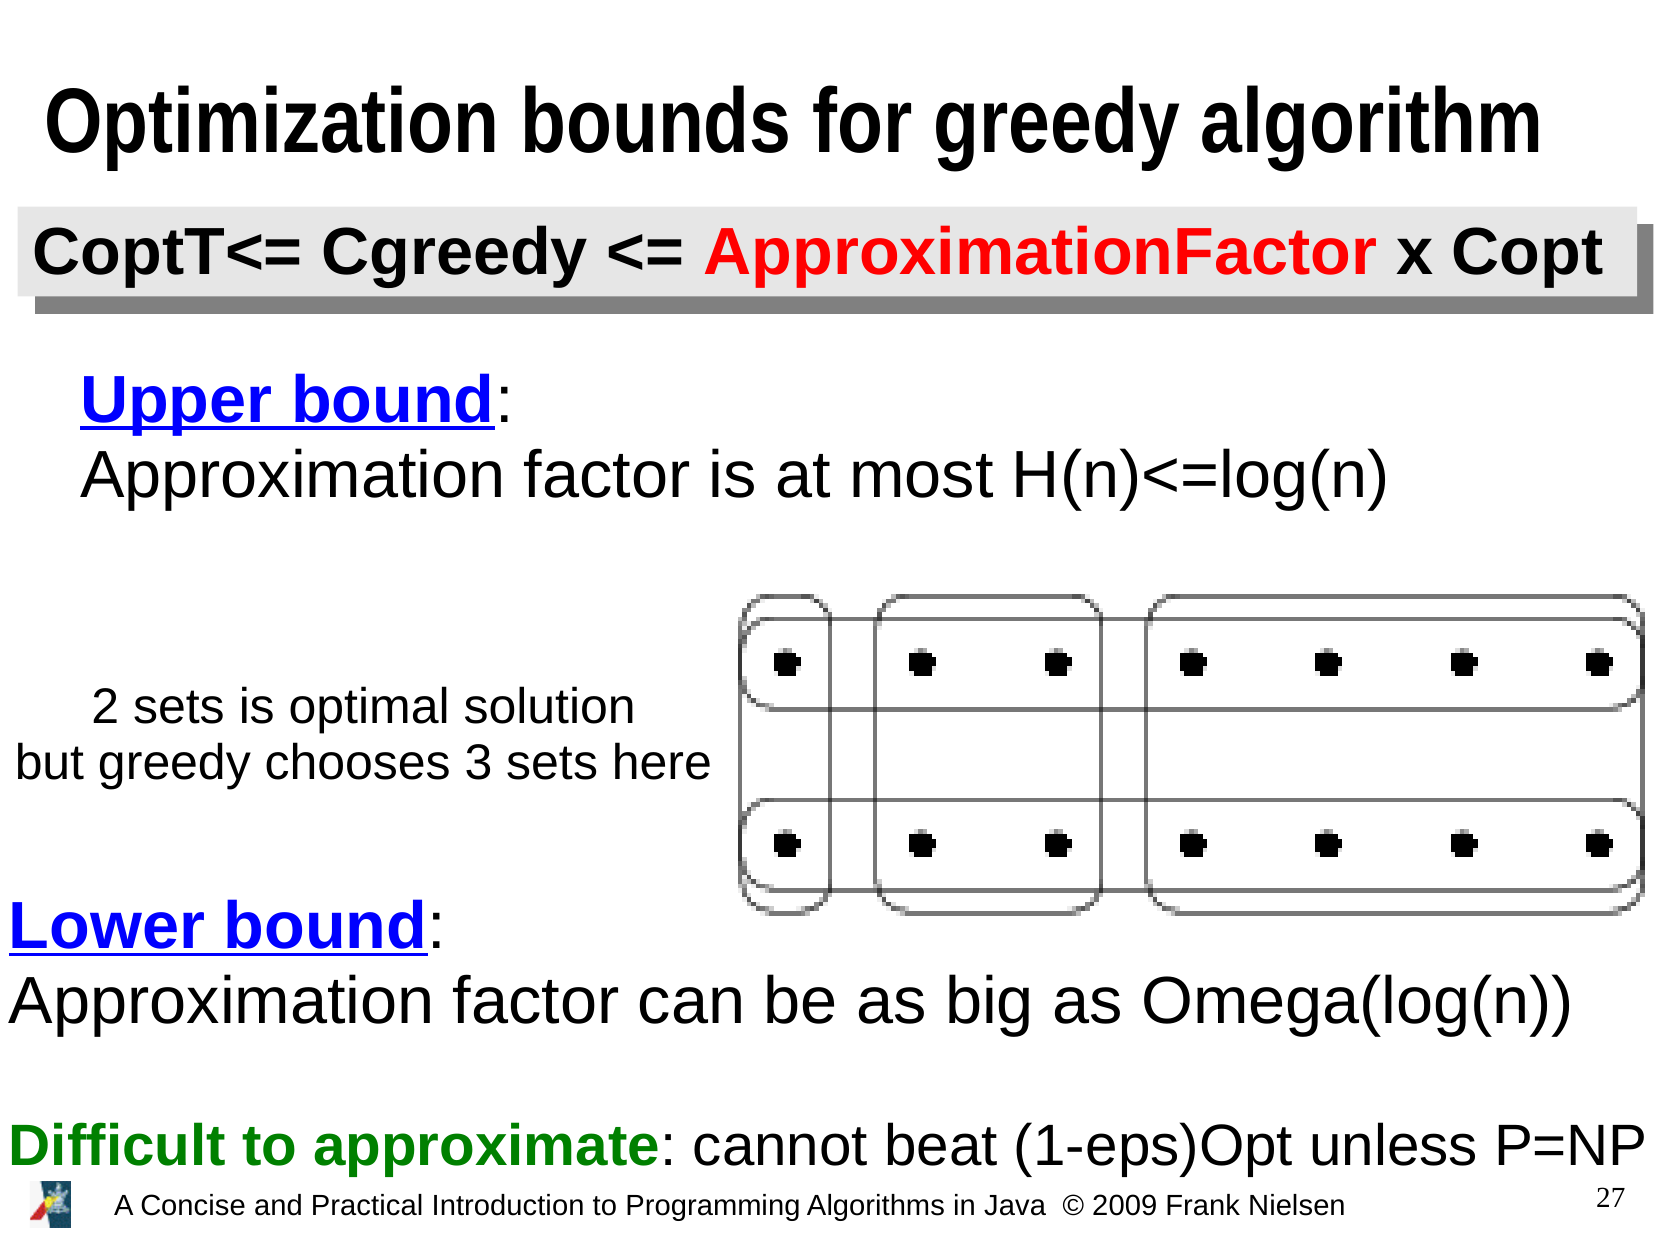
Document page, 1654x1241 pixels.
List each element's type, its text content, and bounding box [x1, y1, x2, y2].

text_box 2 sets is optimal solution but greedy chooses 3 sets here [0, 670, 728, 798]
text_box Upper bound: Approximation factor is at most H(n)<=log(n) [65, 354, 1407, 519]
text_box [974, 797, 1270, 869]
text_box Optimization bounds for greedy algorithm [29, 59, 1561, 179]
text_box Lower bound: Approximation factor can be as big as Omega(log(n)) Difficult to approximate: cannot beat (1-eps)Opt unless P=NP [0, 880, 1654, 1187]
picture [738, 590, 1650, 880]
picture [29, 1187, 71, 1228]
text_box CoptT<= Cgreedy <= ApproximationFactor x Copt [17, 206, 1635, 297]
